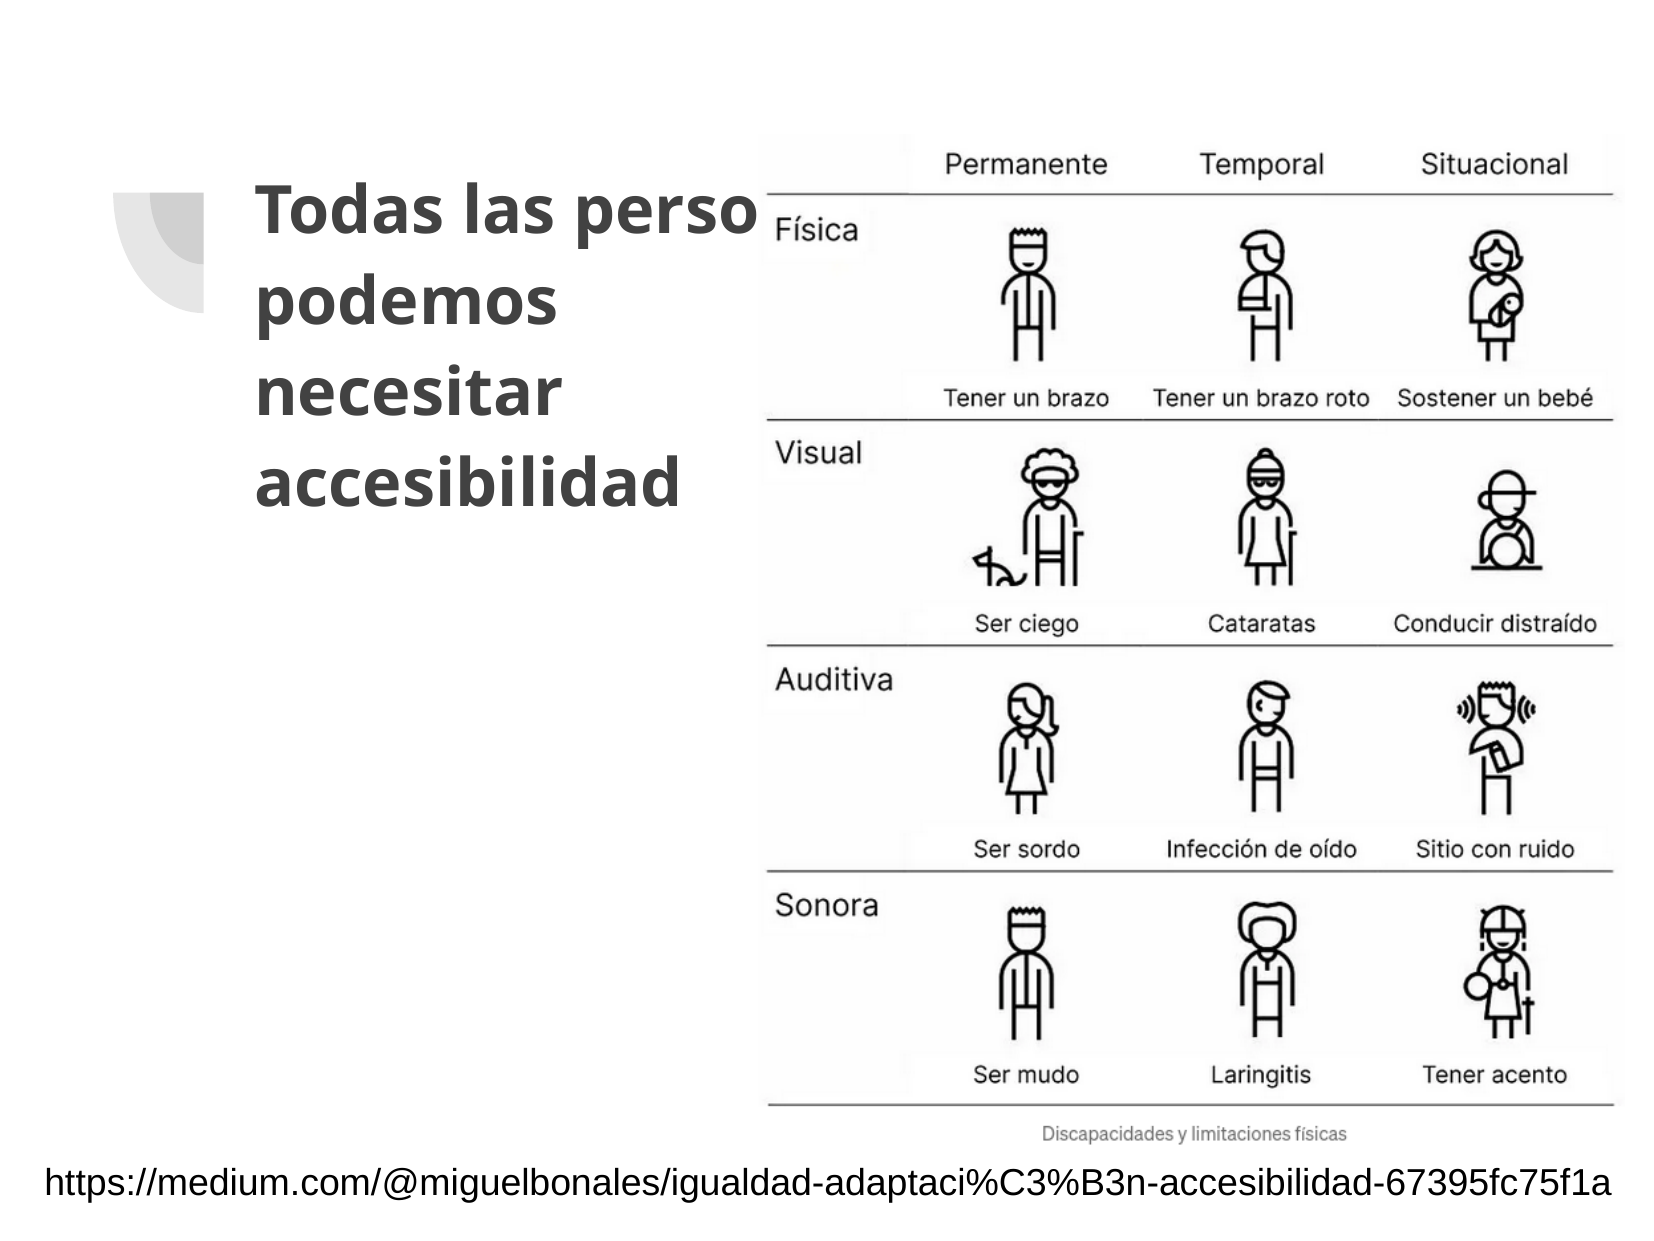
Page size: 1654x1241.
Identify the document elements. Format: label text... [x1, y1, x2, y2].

picture [758, 134, 1625, 1146]
text_box https://medium.com/@miguelbonales/igualdad-adaptaci%C3%B3n-accesibilidad-67395fc75f1a [29, 1153, 1627, 1211]
title Todas las personas podemos necesitar accesibilidad [235, 144, 758, 709]
